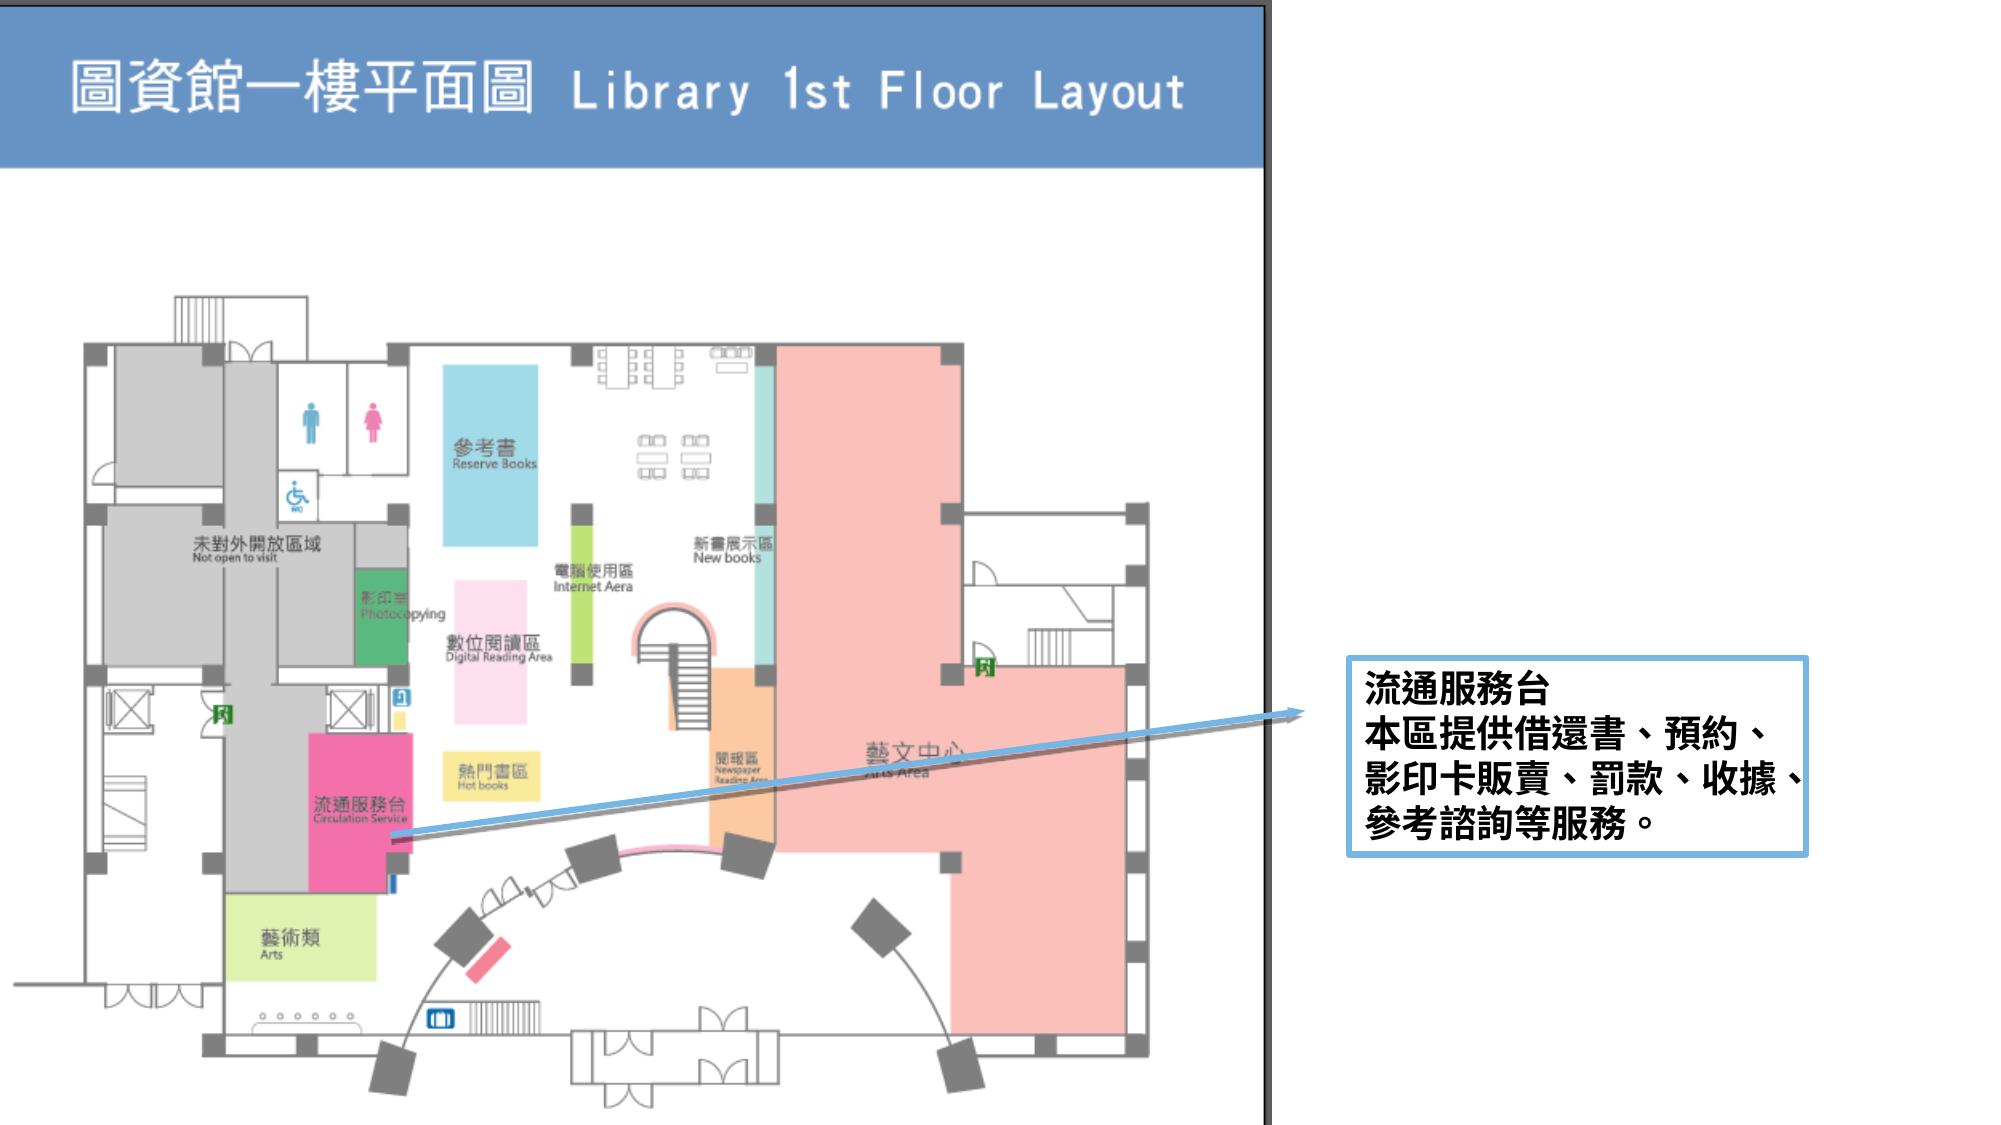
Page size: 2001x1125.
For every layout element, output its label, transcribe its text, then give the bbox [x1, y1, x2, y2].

picture [0, 0, 1272, 1125]
text_box 流通服務台 本區提供借還書、預約、影印卡販賣、罰款、收據、參考諮詢等服務。 [1349, 657, 1806, 855]
